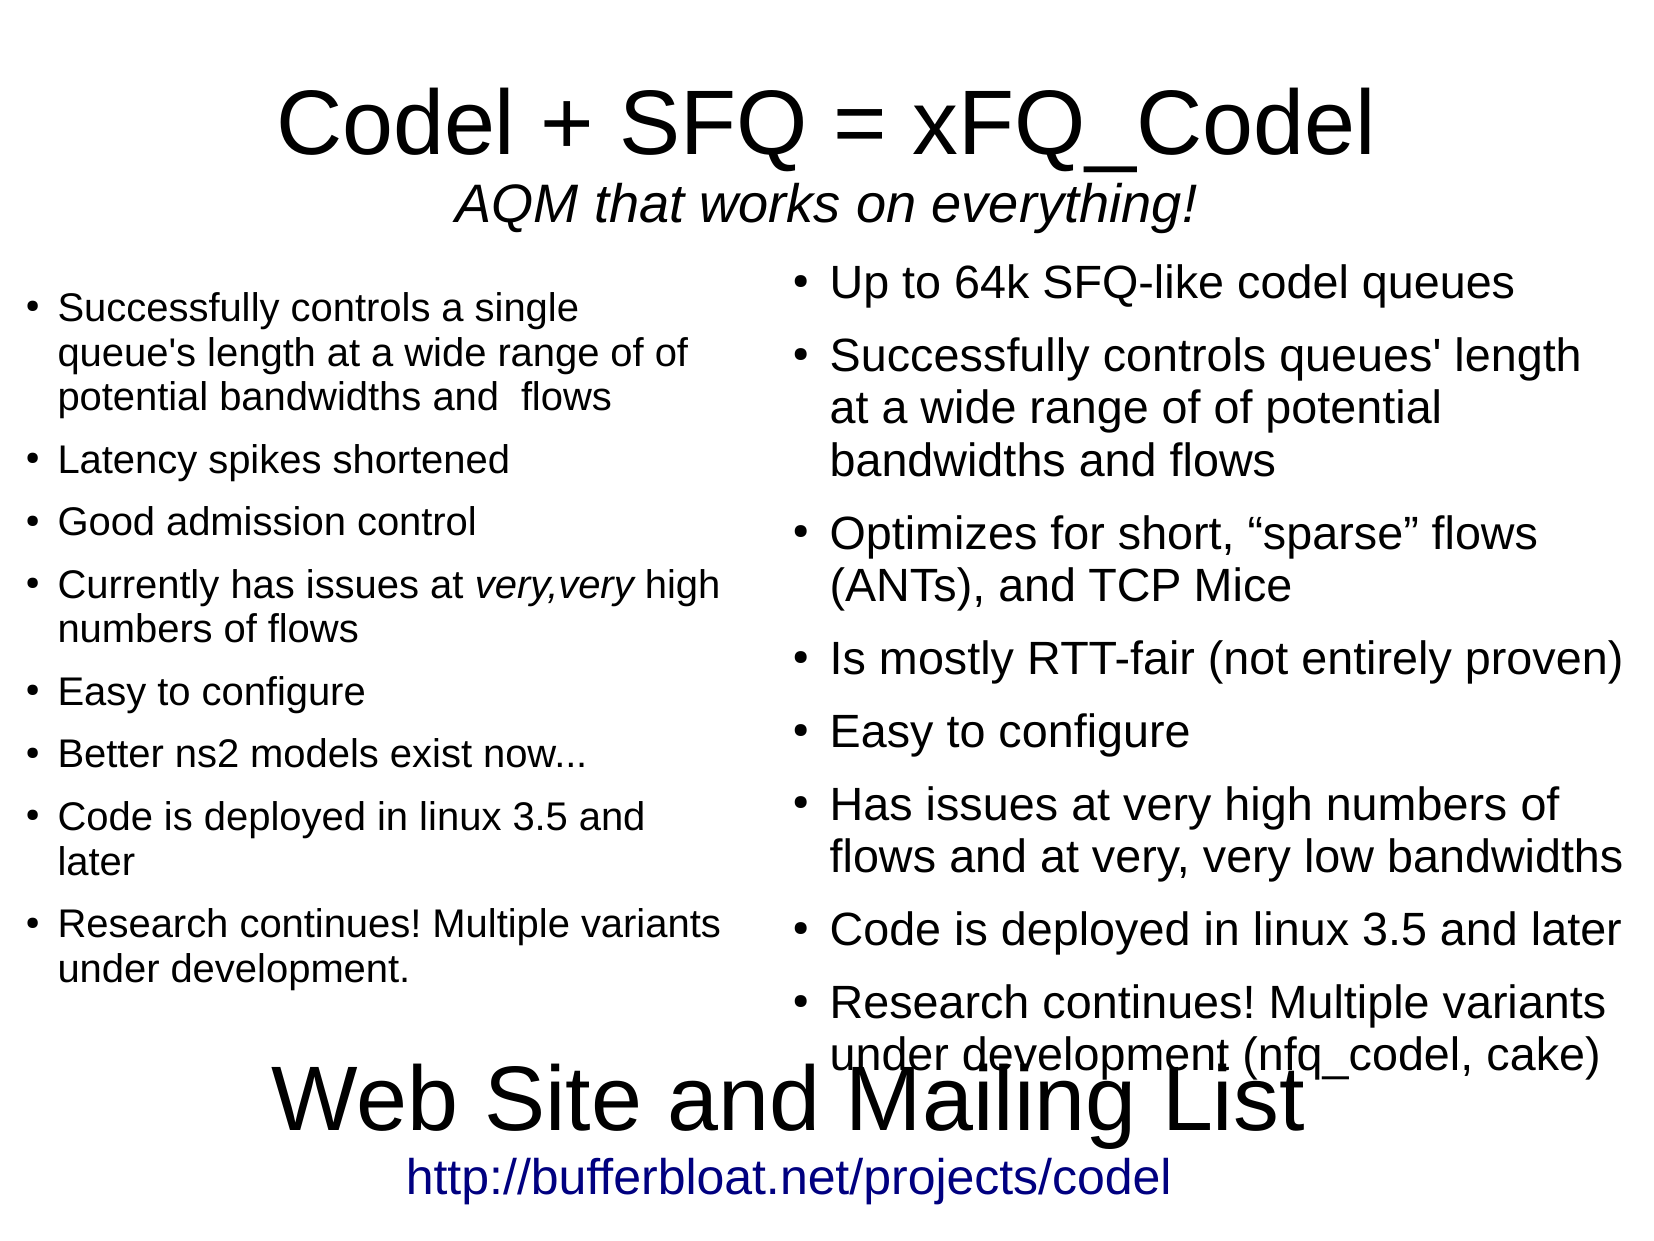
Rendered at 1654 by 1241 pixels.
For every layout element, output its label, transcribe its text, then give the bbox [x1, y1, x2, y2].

list Up to 64k SFQ-like codel queues Successfully controls queues' length at a wide range of of potential bandwidths and flows Optimizes for short, “sparse” flows (ANTs), and TCP Mice Is mostly RTT-fair (not entirely proven) Easy to configure Has issues at very high numbers of flows and at very, very low bandwidths Code is deployed in linux 3.5 and later Research continues! Multiple variants under development (nfq_codel, cake) [780, 256, 1630, 1241]
list Successfully controls a single queue's length at a wide range of of potential bandwidths and flows Latency spikes shortened Good admission control Currently has issues at very,very high numbers of flows Easy to configure Better ns2 models exist now... Code is deployed in linux 3.5 and later Research continues! Multiple variants under development. [15, 285, 726, 1005]
title Web Site and Mailing List http://bufferbloat.net/projects/codel [45, 1022, 1534, 1231]
title Codel + SFQ = xFQ_Codel AQM that works on everything! [82, 49, 1571, 257]
